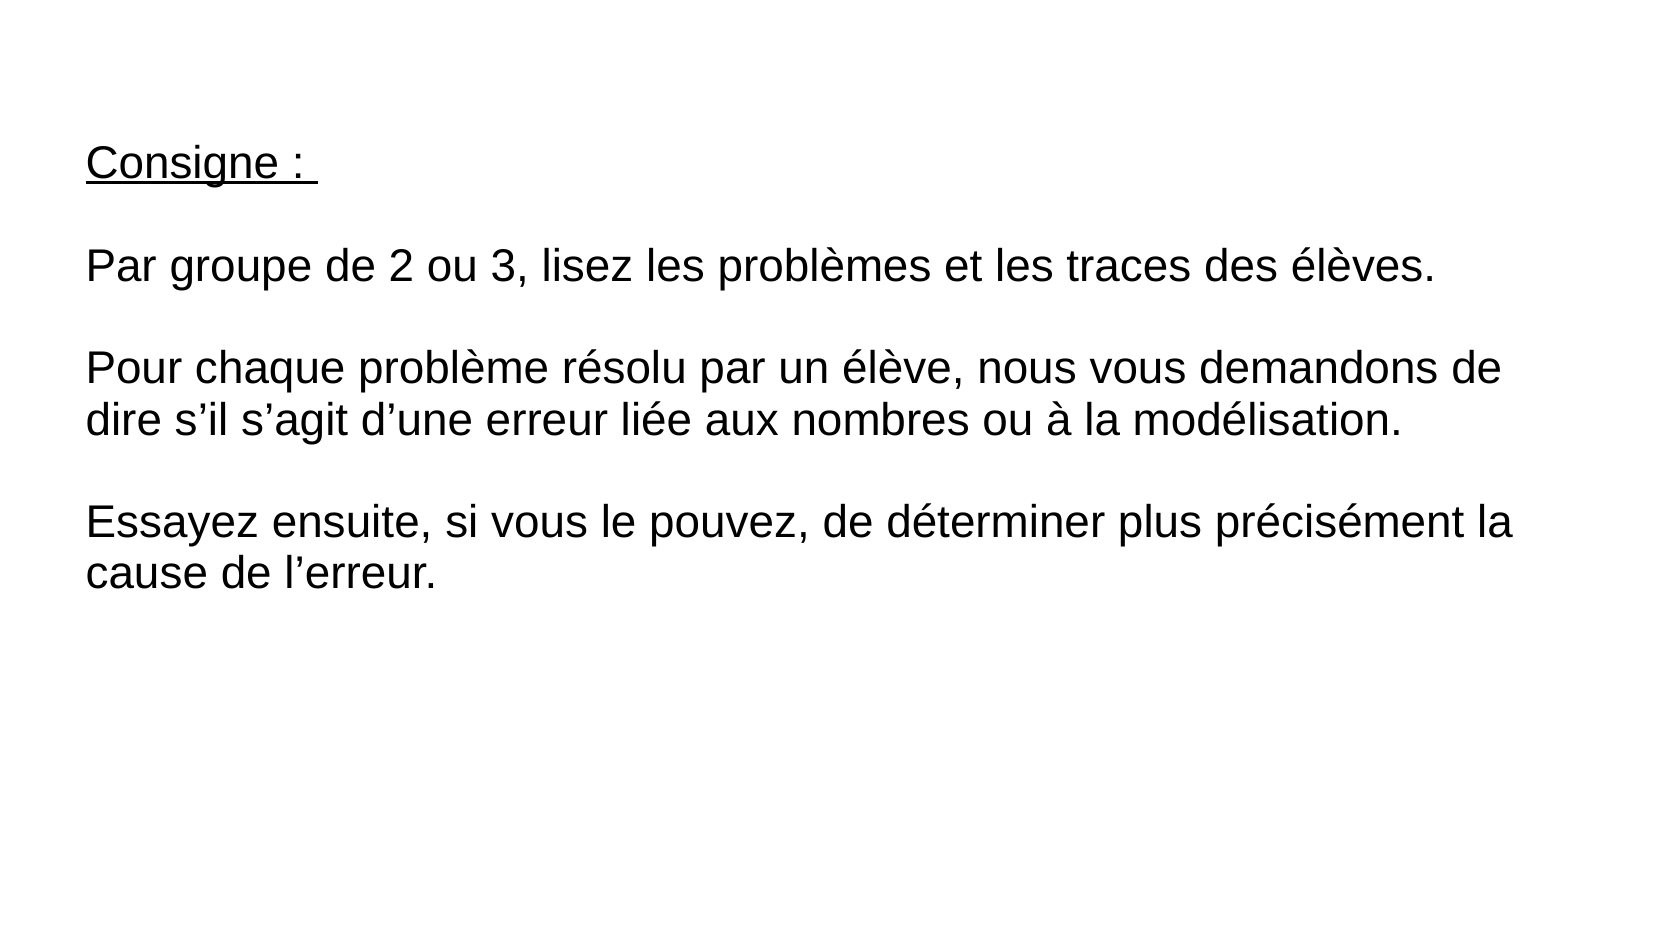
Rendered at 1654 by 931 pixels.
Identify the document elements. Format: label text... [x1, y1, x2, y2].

text_box Consigne : Par groupe de 2 ou 3, lisez les problèmes et les traces des élèves. Pour chaque problème résolu par un élève, nous vous demandons de dire s’il s’agit d’une erreur liée aux nombres ou à la modélisation. Essayez ensuite, si vous le pouvez, de déterminer plus précisément la cause de l’erreur. [70, 129, 1571, 658]
